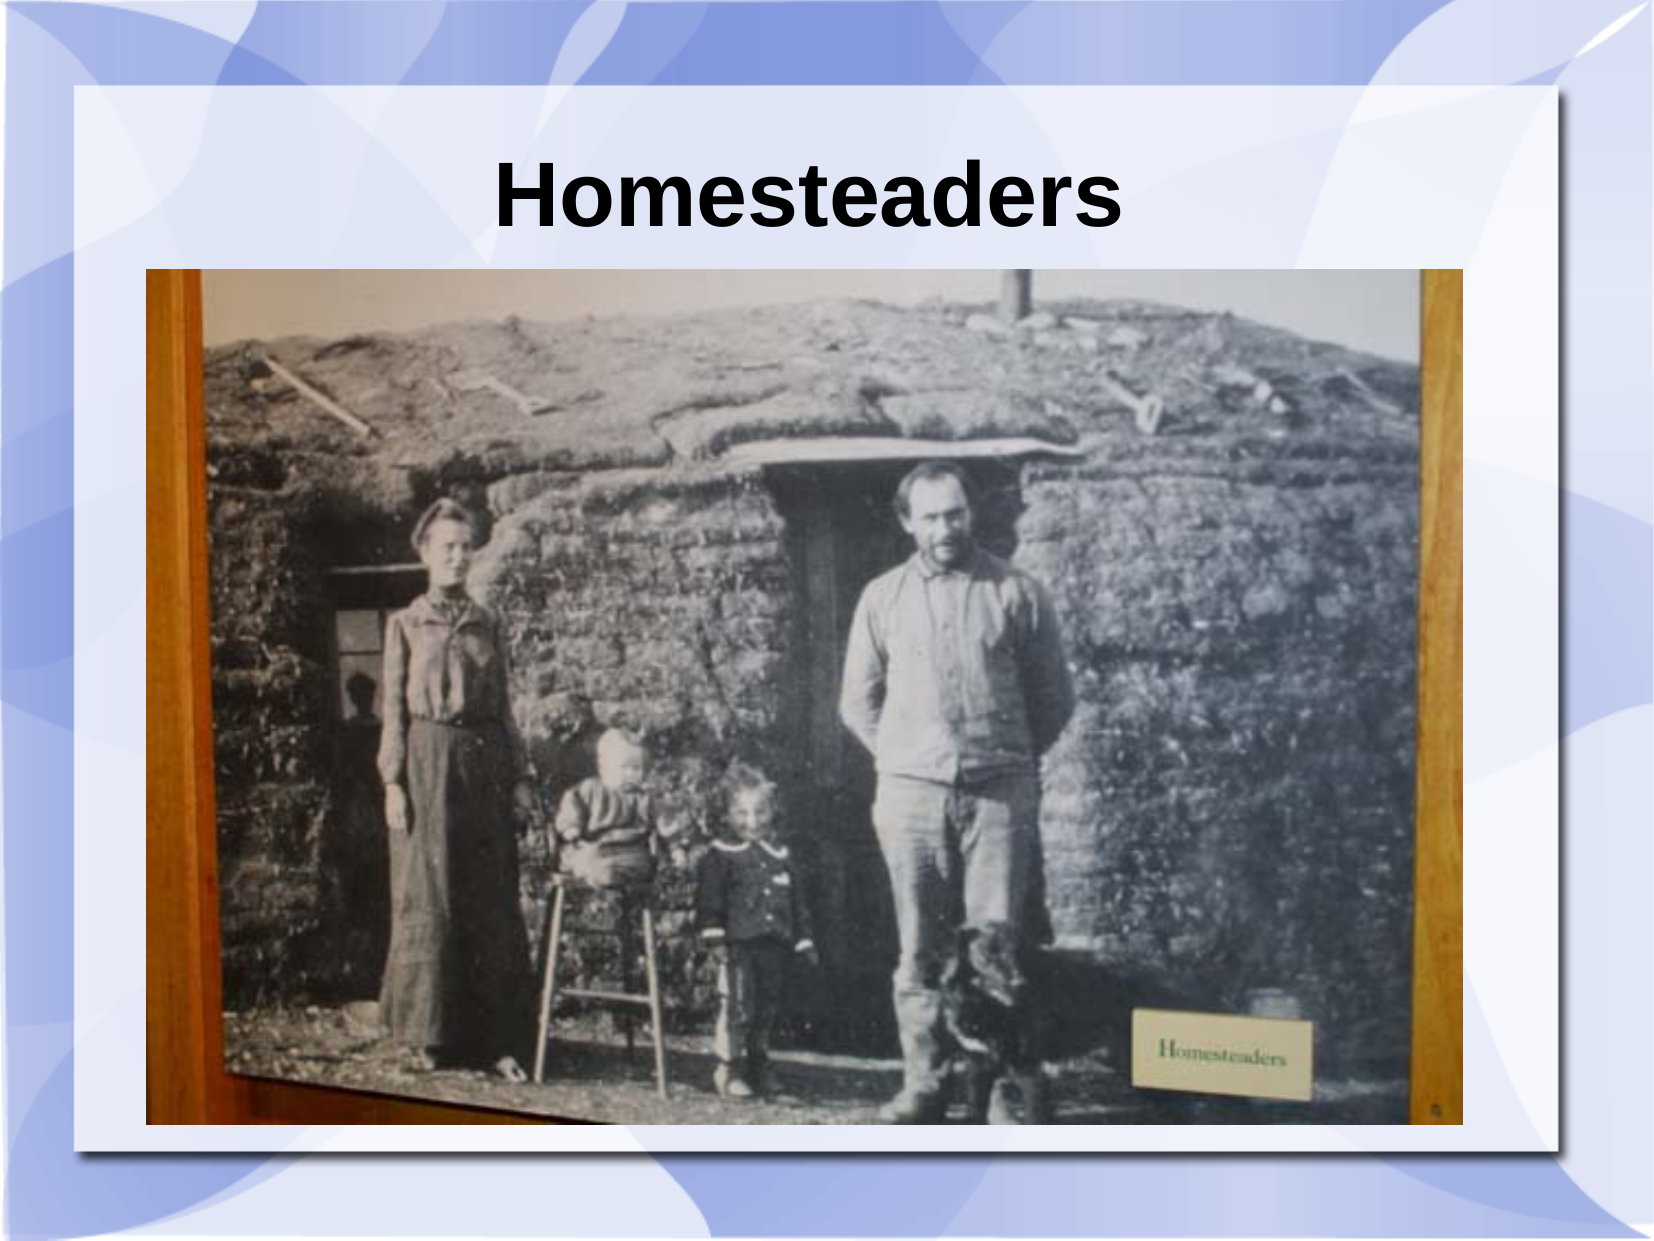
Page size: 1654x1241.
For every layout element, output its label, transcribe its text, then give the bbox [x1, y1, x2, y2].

title Homesteaders [82, 98, 1536, 291]
picture [0, 0, 1654, 1241]
